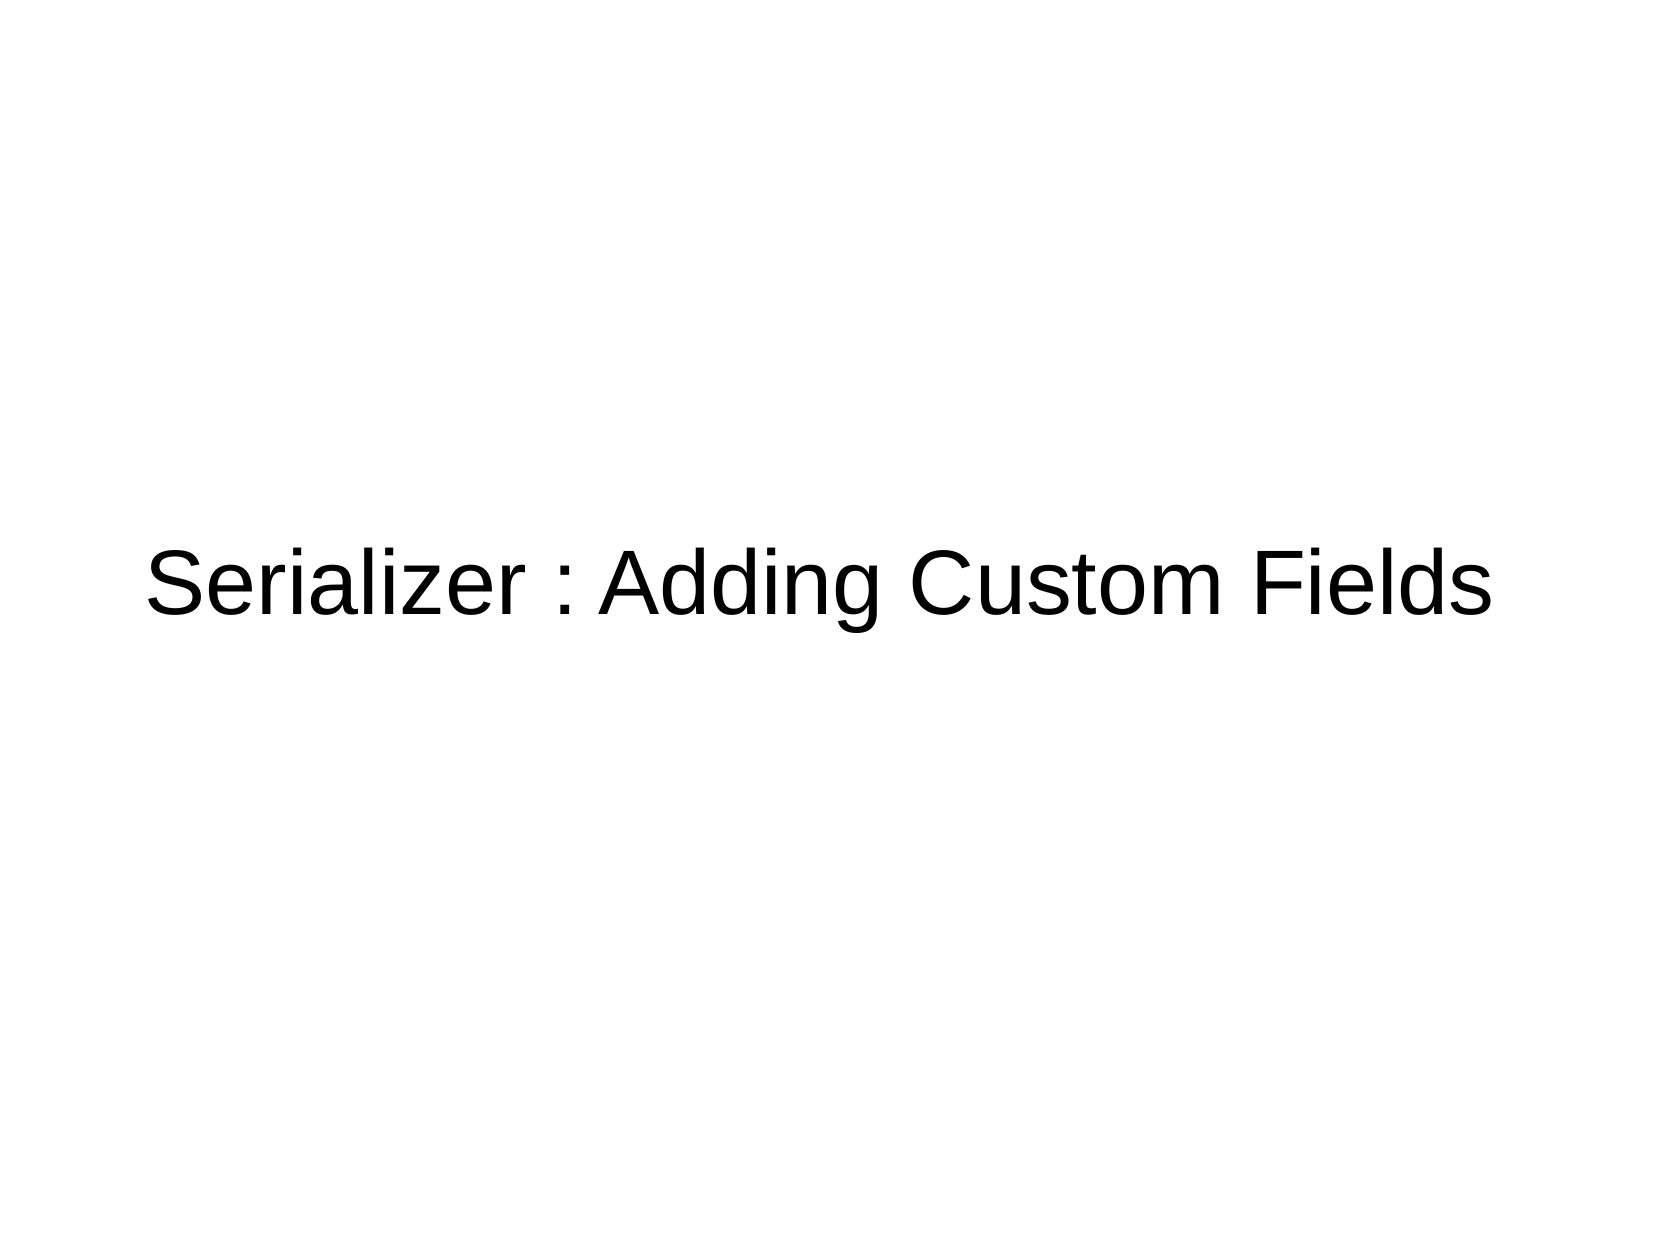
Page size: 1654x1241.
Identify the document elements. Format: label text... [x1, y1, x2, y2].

title Serializer : Adding Custom Fields [76, 486, 1565, 680]
